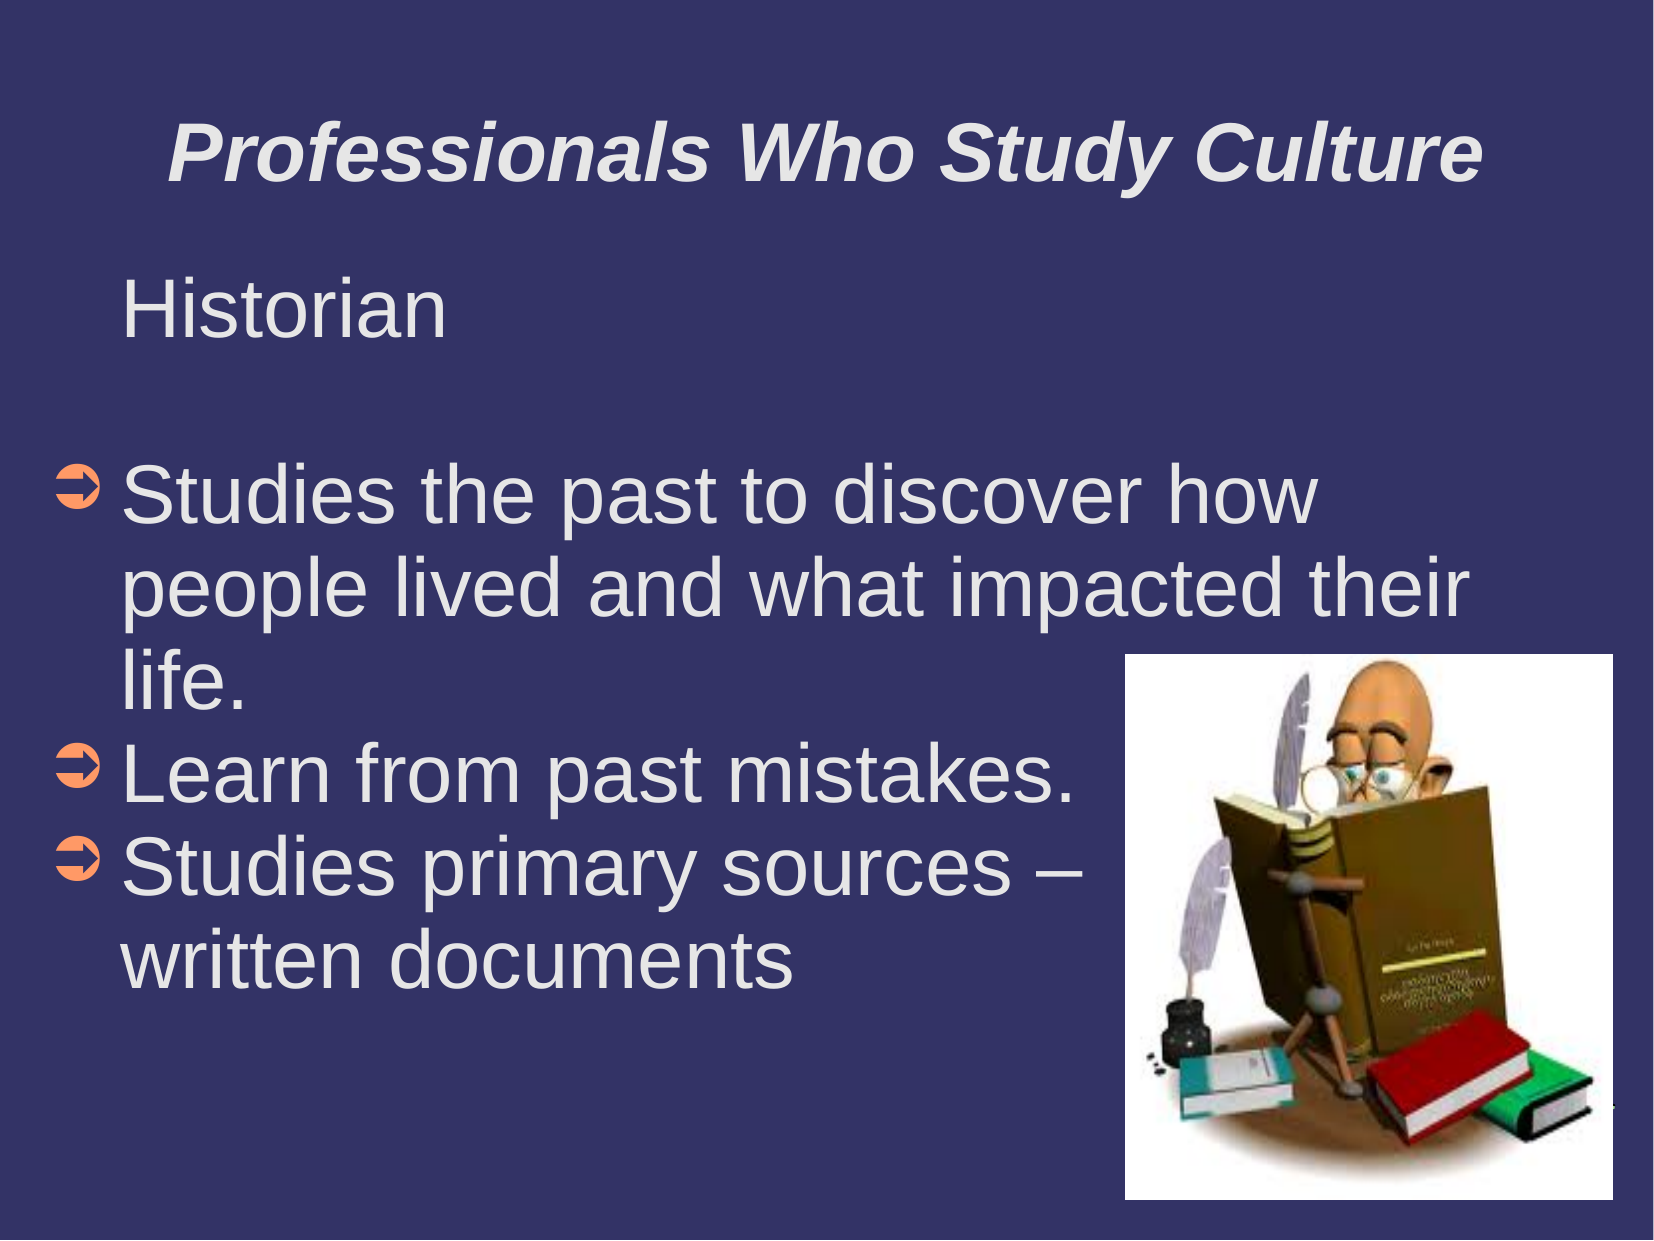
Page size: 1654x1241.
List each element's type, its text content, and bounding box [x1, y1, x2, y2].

picture [1125, 654, 1613, 1201]
list Historian Studies the past to discover how people lived and what impacted their life. Learn from past mistakes. Studies primary sources – written documents [37, 262, 1570, 1147]
title Professionals Who Study Culture [82, 49, 1571, 257]
